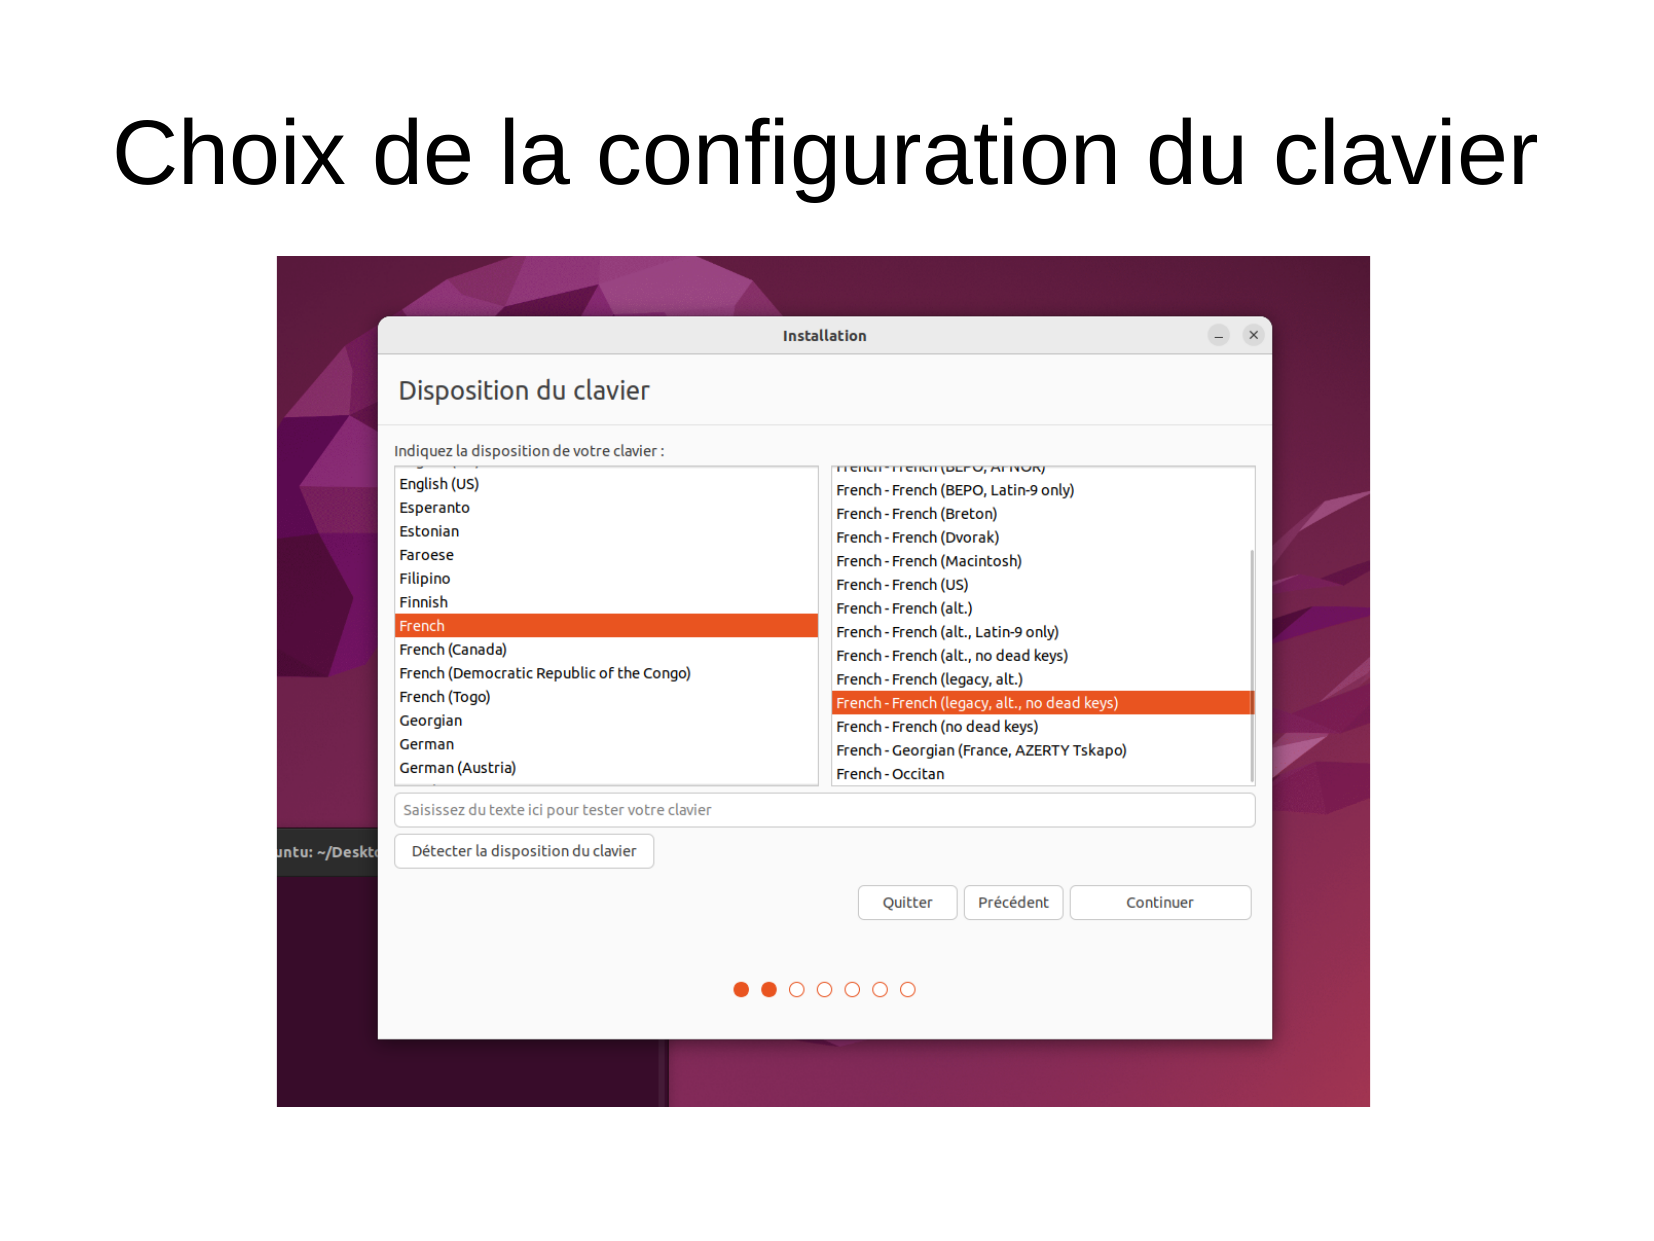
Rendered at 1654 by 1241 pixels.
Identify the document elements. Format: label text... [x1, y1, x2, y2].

picture [276, 256, 1371, 1107]
title Choix de la configuration du clavier [82, 49, 1571, 257]
